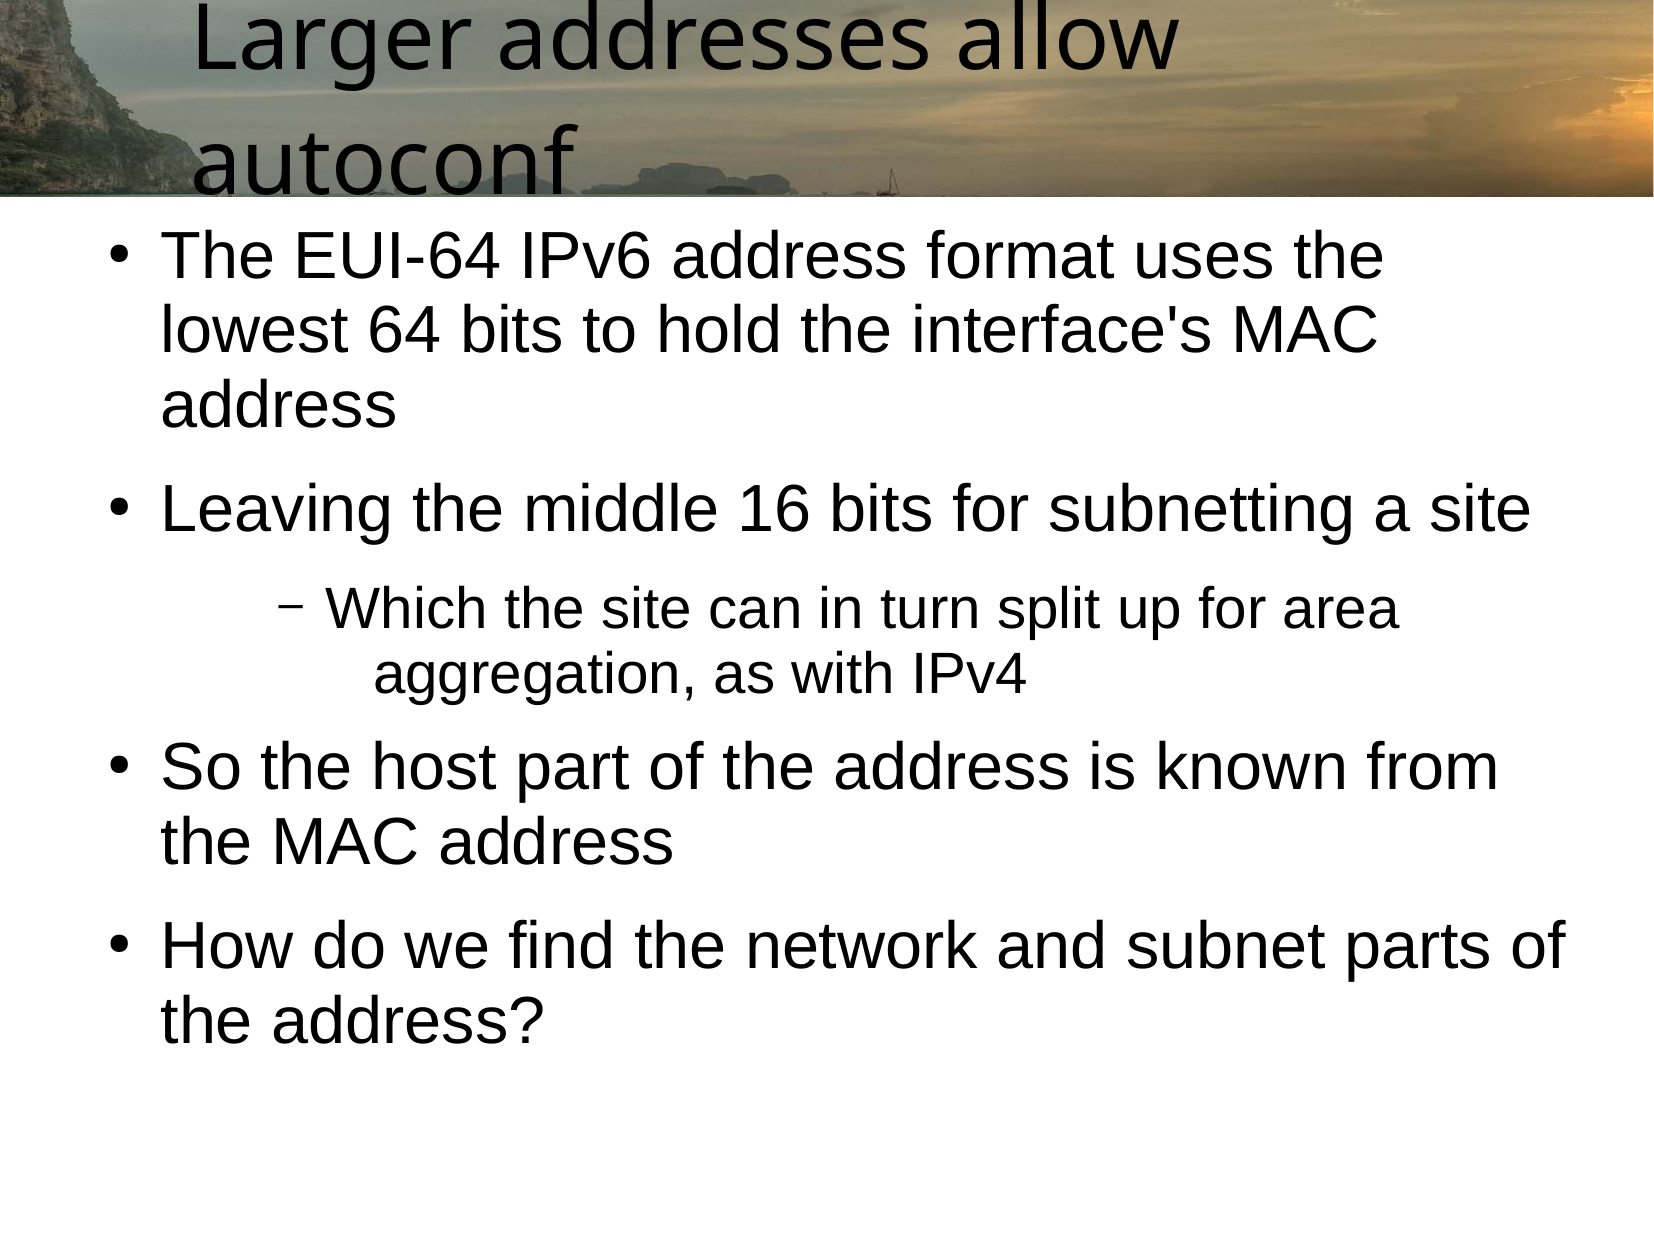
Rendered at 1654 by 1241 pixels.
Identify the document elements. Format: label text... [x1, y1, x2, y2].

list The EUI-64 IPv6 address format uses the lowest 64 bits to hold the interface's MAC address Leaving the middle 16 bits for subnetting a site Which the site can in turn split up for area aggregation, as with IPv4 So the host part of the address is known from the MAC address How do we find the network and subnet parts of the address? [89, 217, 1578, 1226]
picture [0, 0, 1654, 197]
title Larger addresses allow autoconf [190, 0, 1571, 194]
